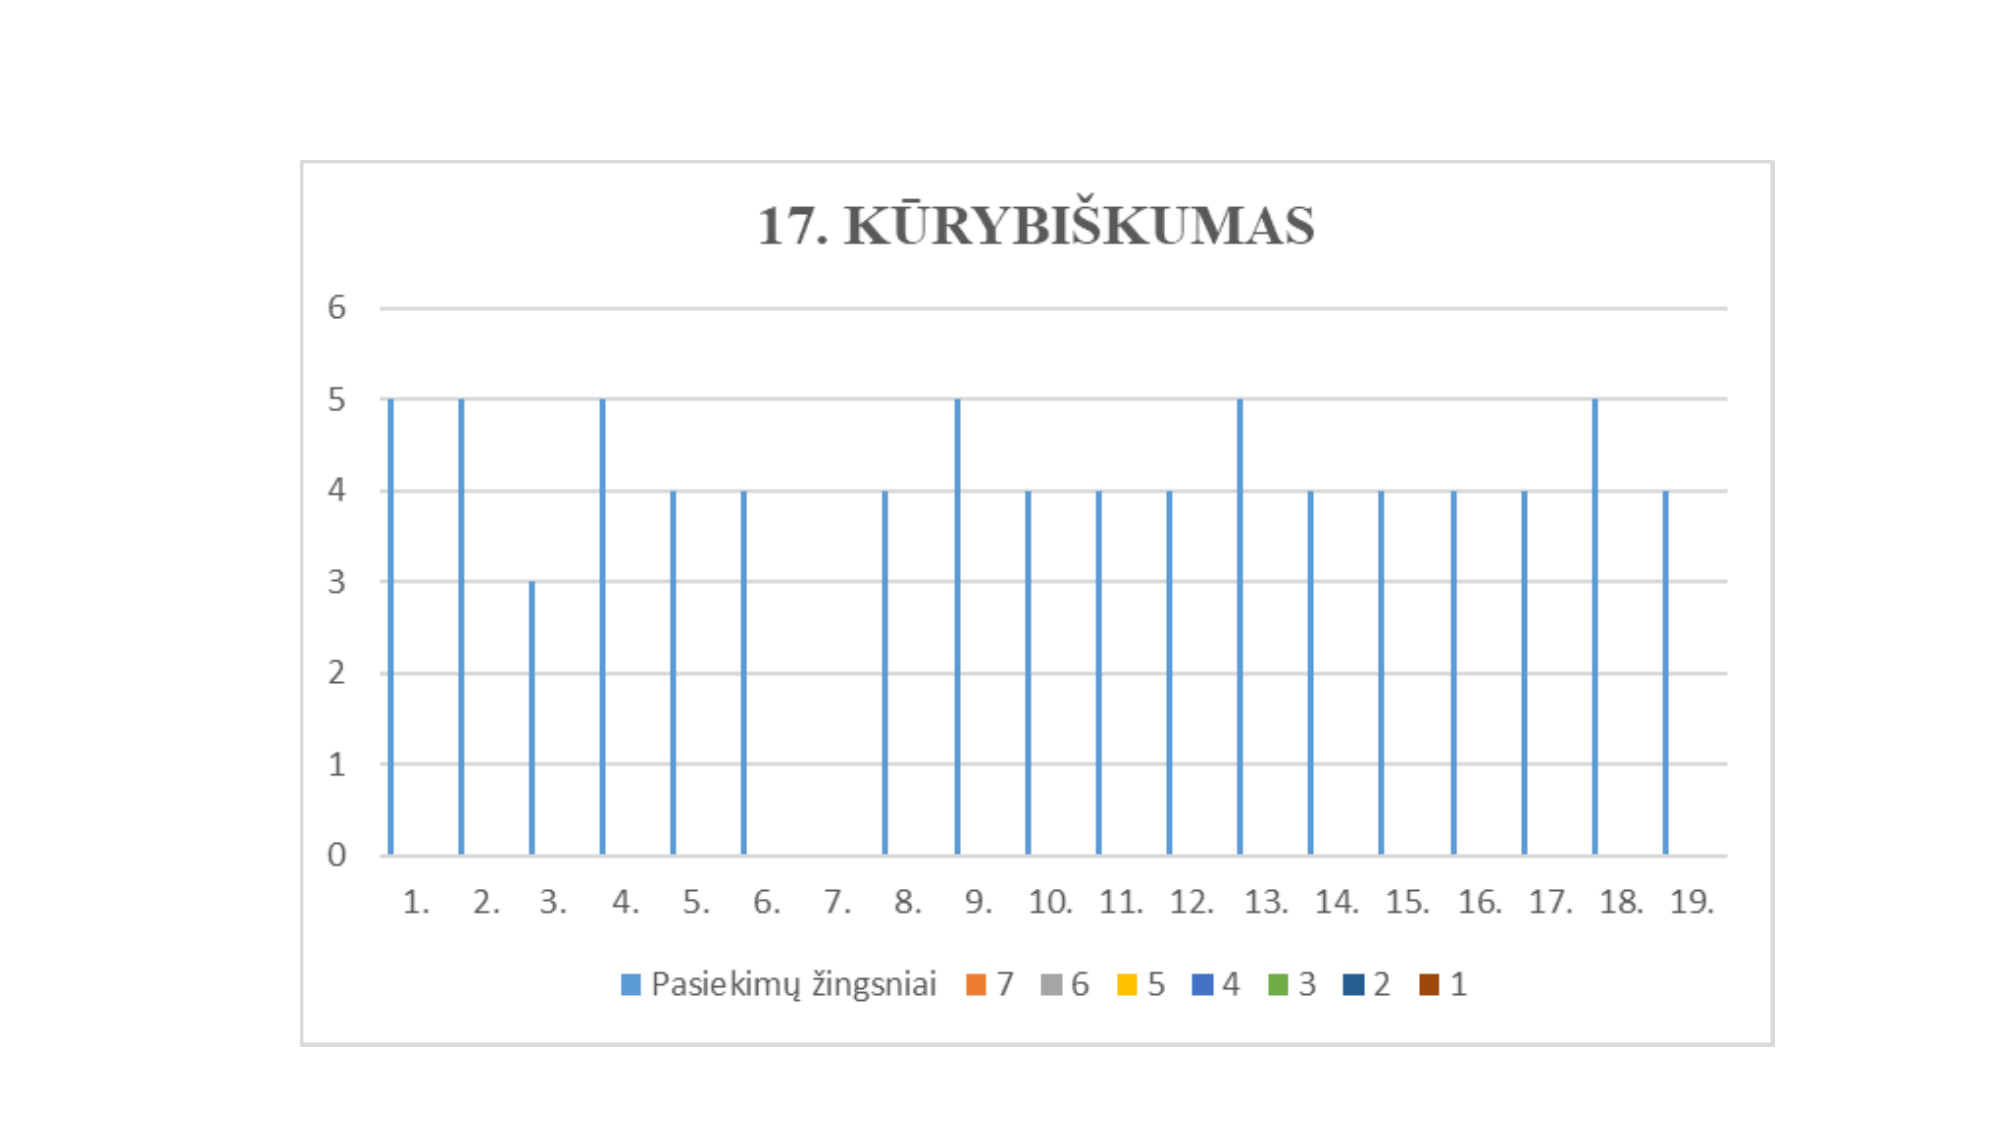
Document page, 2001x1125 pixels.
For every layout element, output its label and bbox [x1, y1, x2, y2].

picture [300, 160, 1775, 1047]
